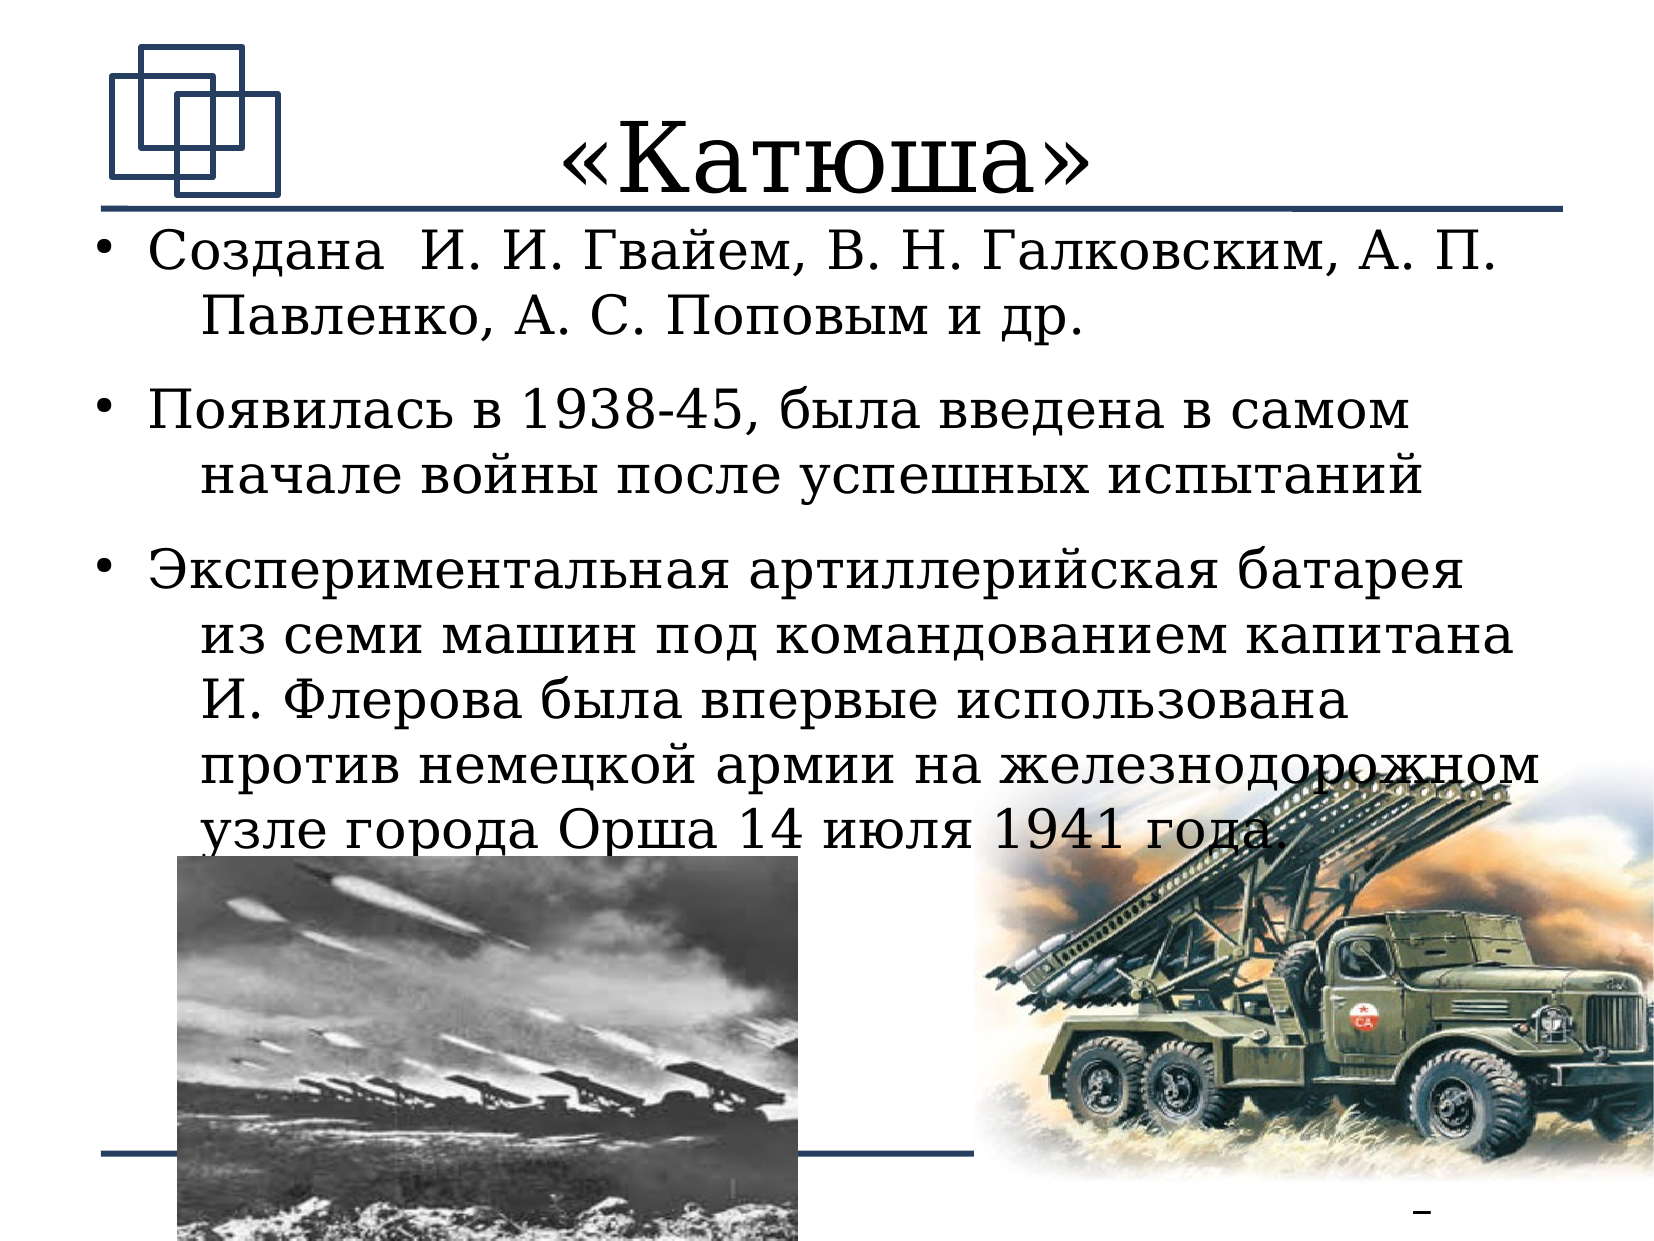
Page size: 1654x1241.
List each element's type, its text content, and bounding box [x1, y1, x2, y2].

picture [974, 738, 1654, 1211]
picture [177, 856, 798, 1241]
list Создана И. И. Гвайем, В. Н. Галковским, А. П. Павленко, А. С. Поповым и др. Появилась в 1938-45, была введена в самом начале войны после успешных испытаний Экспериментальная артиллерийская батарея из семи машин под командованием капитана И. Флерова была впервые использована против немецкой армии на железнодорожном узле города Орша 14 июля 1941 года. [59, 215, 1548, 1034]
title «Катюша» [82, 49, 1571, 257]
